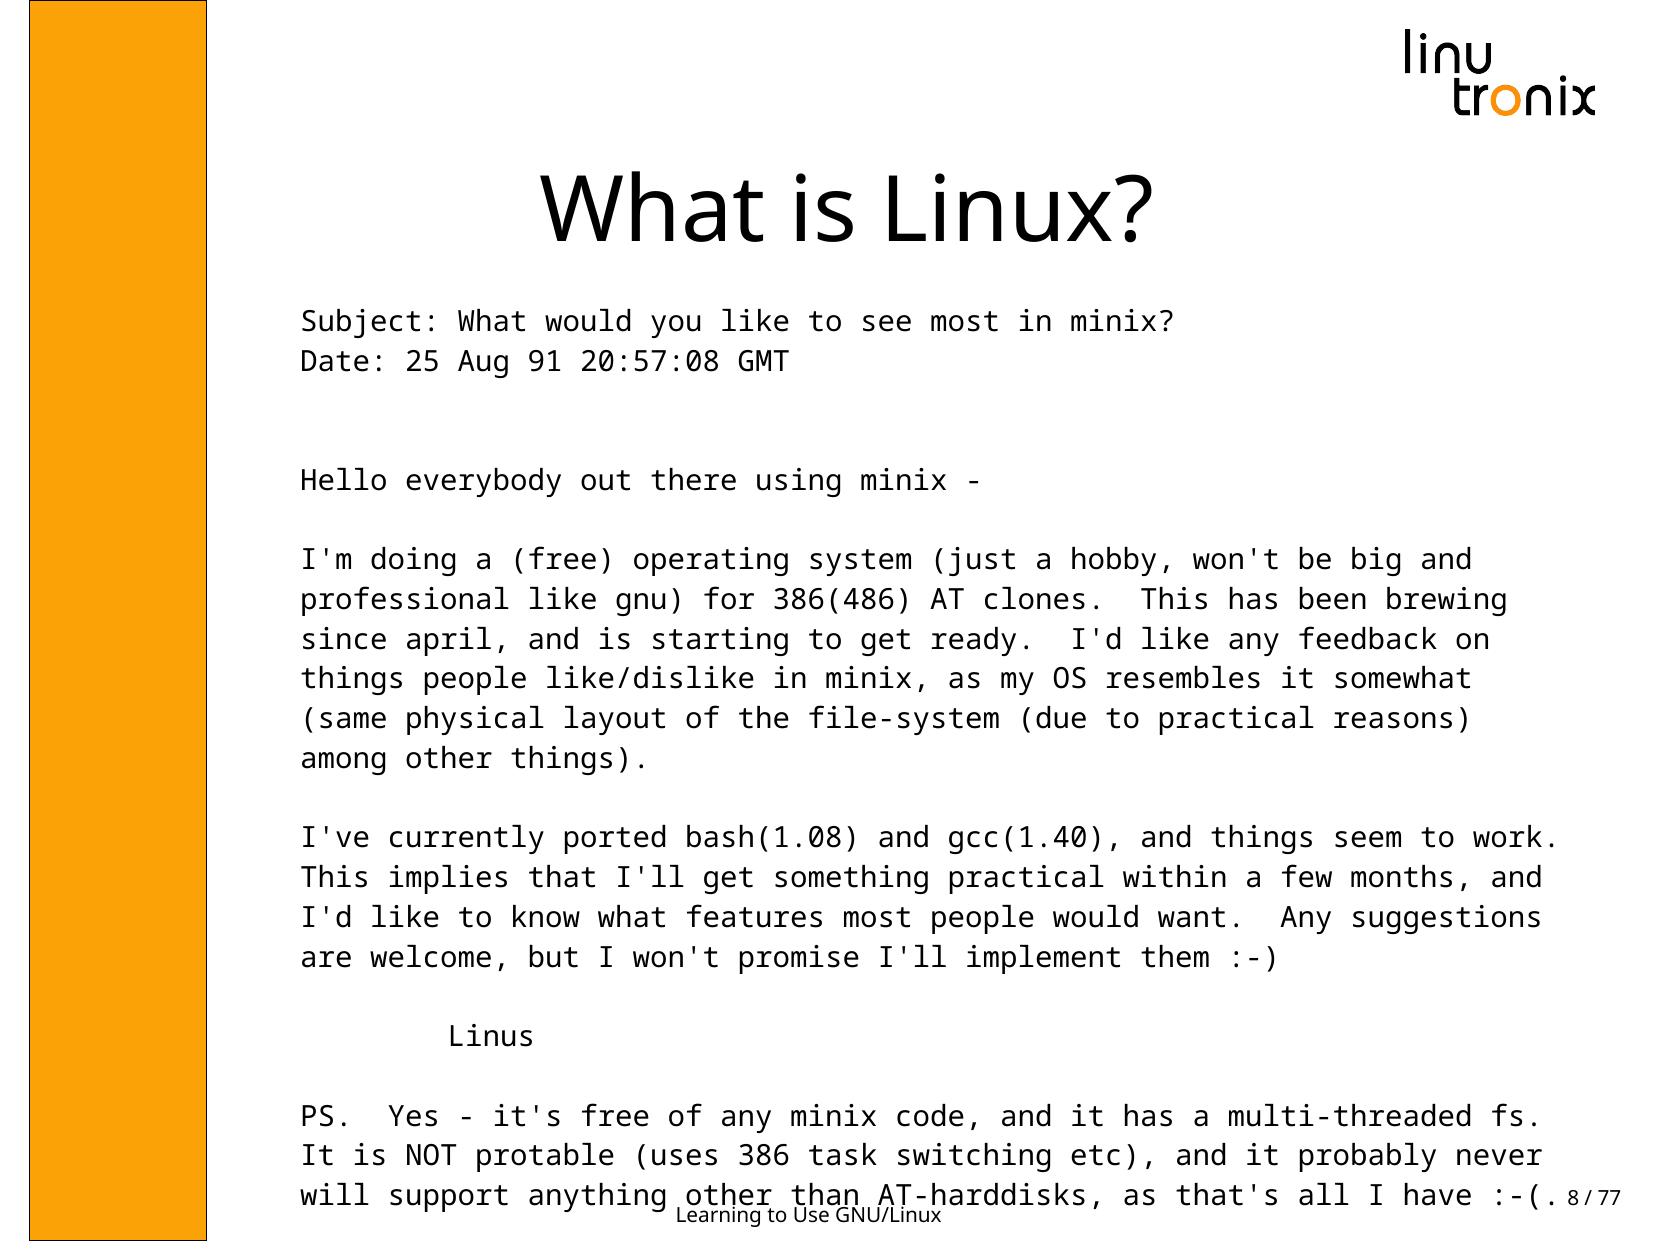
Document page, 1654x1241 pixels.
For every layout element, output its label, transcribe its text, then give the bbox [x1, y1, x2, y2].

picture [1405, 29, 1595, 116]
text_box What is Linux? [539, 143, 1209, 263]
text_box Subject: What would you like to see most in minix? Date: 25 Aug 91 20:57:08 GMT Hello everybody out there using minix - I'm doing a (free) operating system (just a hobby, won't be big and professional like gnu) for 386(486) AT clones. This has been brewing since april, and is starting to get ready. I'd like any feedback on things people like/dislike in minix, as my OS resembles it somewhat (same physical layout of the file-system (due to practical reasons) among other things). I've currently ported bash(1.08) and gcc(1.40), and things seem to work. This implies that I'll get something practical within a few months, and I'd like to know what features most people would want. Any suggestions are welcome, but I won't promise I'll implement them :-) Linus PS. Yes - it's free of any minix code, and it has a multi-threaded fs. It is NOT protable (uses 386 task switching etc), and it probably never will support anything other than AT-harddisks, as that's all I have :-(. [300, 300, 1578, 1088]
